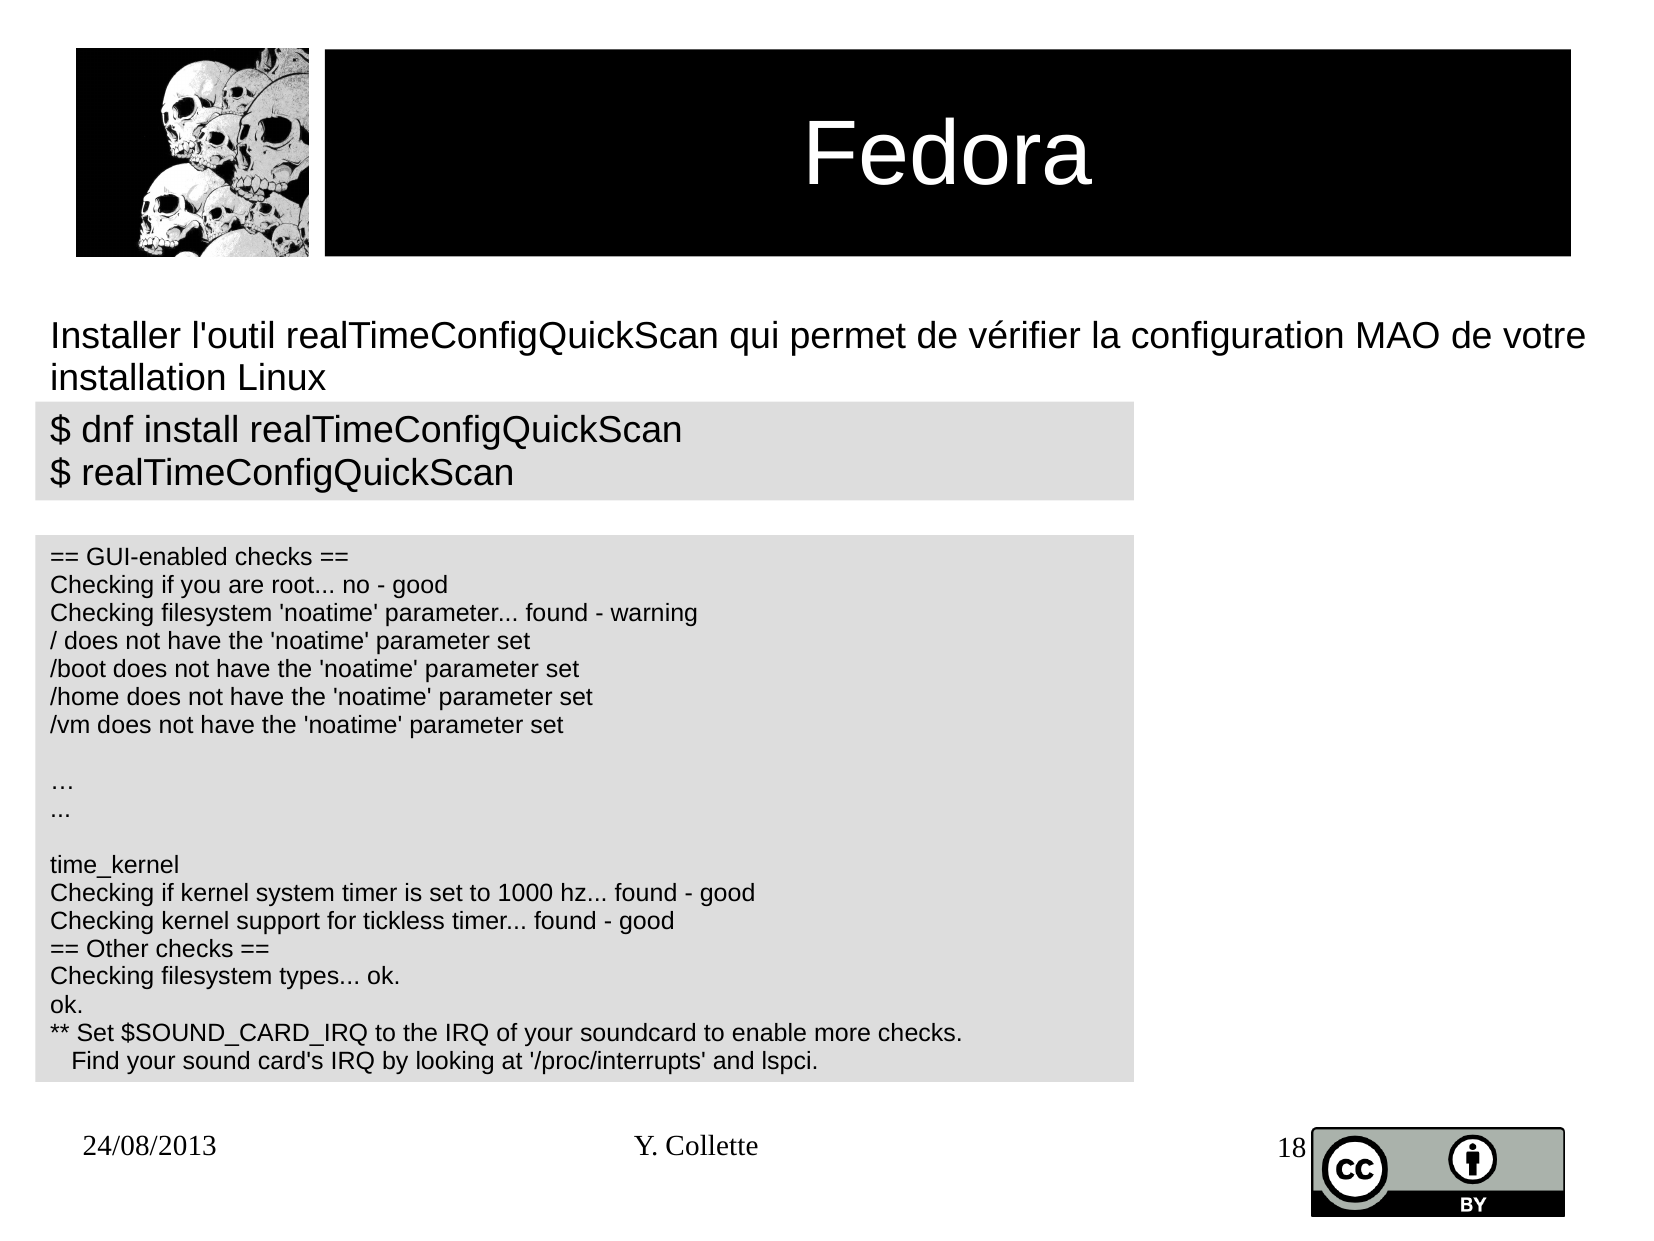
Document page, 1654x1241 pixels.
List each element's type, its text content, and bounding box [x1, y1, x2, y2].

text_box == GUI-enabled checks == Checking if you are root... no - good Checking filesystem 'noatime' parameter... found - warning / does not have the 'noatime' parameter set /boot does not have the 'noatime' parameter set /home does not have the 'noatime' parameter set /vm does not have the 'noatime' parameter set … ... time_kernel Checking if kernel system timer is set to 1000 hz... found - good Checking kernel support for tickless timer... found - good == Other checks == Checking filesystem types... ok. ok. ** Set $SOUND_CARD_IRQ to the IRQ of your soundcard to enable more checks. Find your sound card's IRQ by looking at '/proc/interrupts' and lspci. [35, 535, 1134, 1082]
picture [1311, 1127, 1565, 1217]
text_box $ dnf install realTimeConfigQuickScan $ realTimeConfigQuickScan [35, 401, 1134, 501]
picture [76, 48, 309, 257]
title Fedora [324, 49, 1571, 257]
text_box Installer l'outil realTimeConfigQuickScan qui permet de vérifier la configuration MAO de votre installation Linux [35, 307, 1619, 448]
